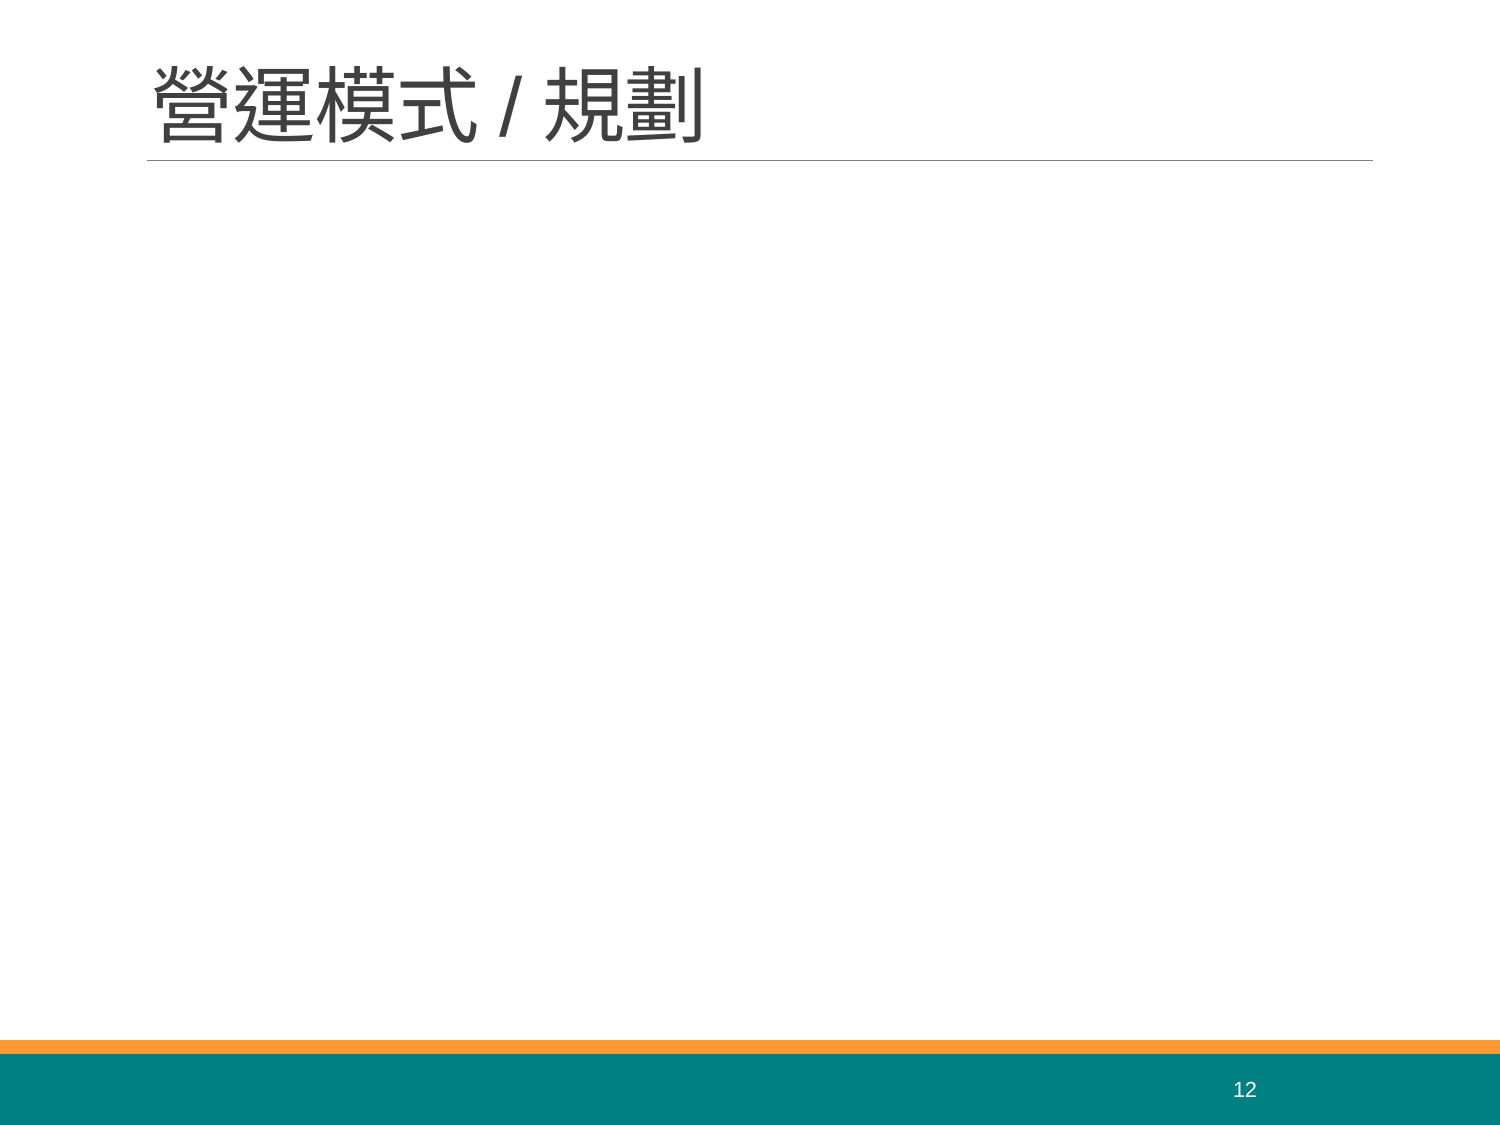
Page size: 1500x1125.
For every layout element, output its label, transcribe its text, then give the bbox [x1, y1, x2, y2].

title 營運模式/規劃 [135, 1, 1373, 161]
text_box [1218, 1059, 1380, 1120]
